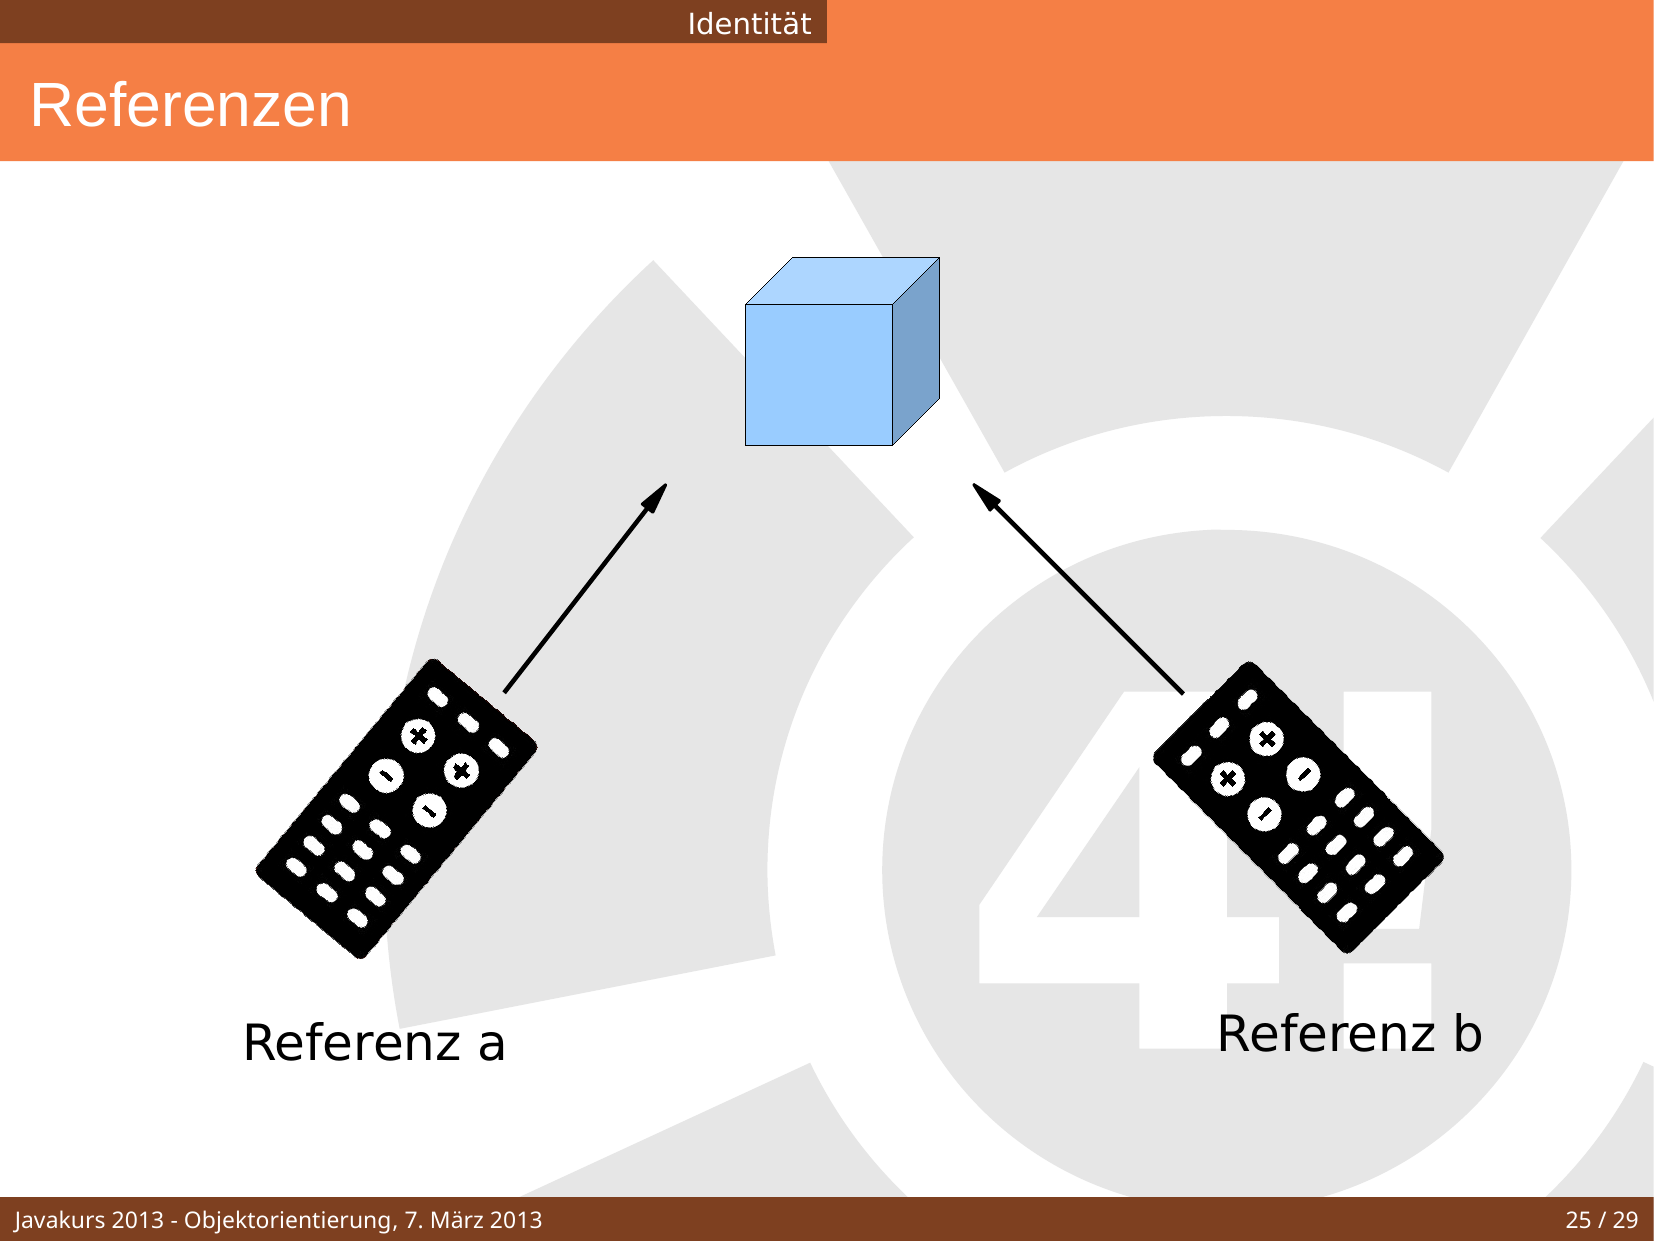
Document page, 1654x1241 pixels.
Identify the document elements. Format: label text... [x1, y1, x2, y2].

title Referenzen [29, 67, 1595, 143]
picture [216, 583, 605, 998]
text_box Referenz b [1216, 1004, 1485, 1064]
text_box [745, 257, 940, 446]
text_box Referenz a [242, 1014, 509, 1073]
text_box [972, 483, 1082, 594]
text_box Identität [29, 0, 827, 50]
text_box [502, 483, 667, 695]
picture [1080, 589, 1483, 993]
